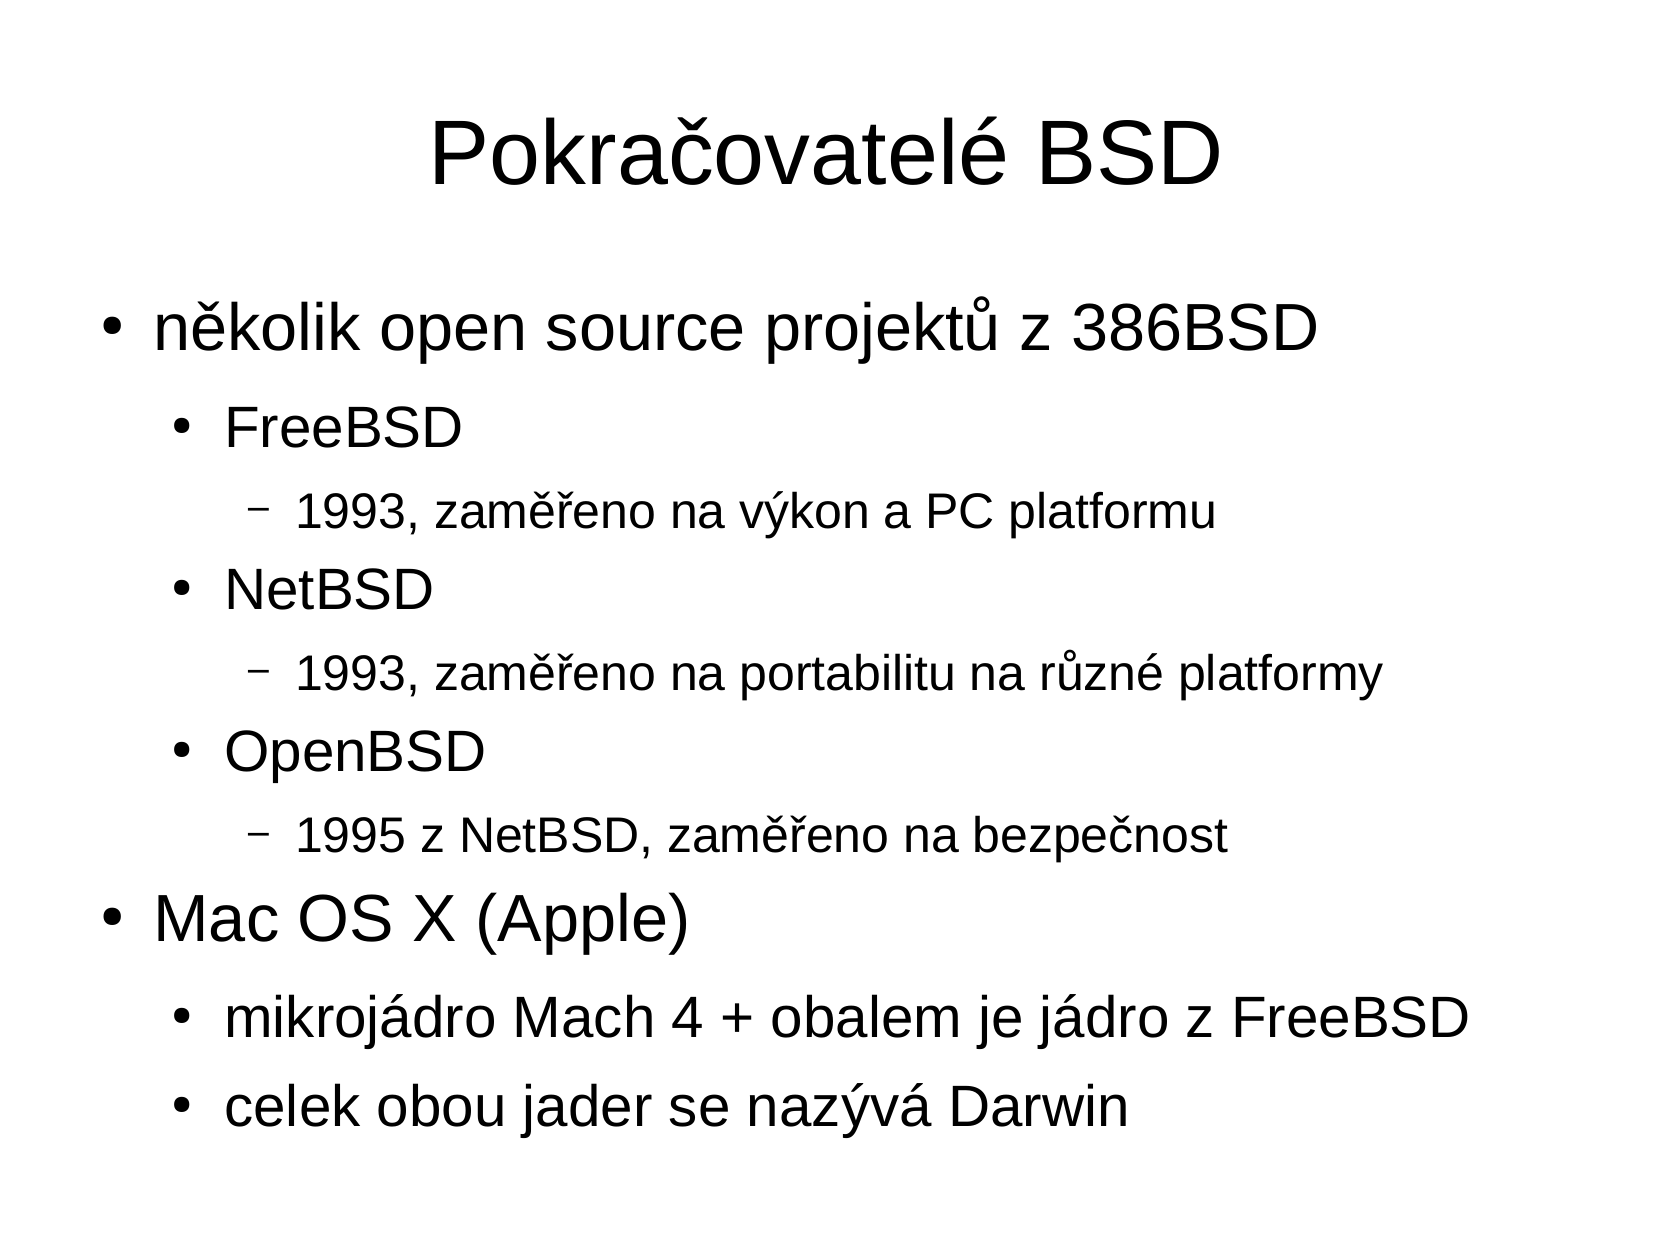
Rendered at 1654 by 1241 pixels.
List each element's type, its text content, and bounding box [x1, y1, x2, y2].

title Pokračovatelé BSD [82, 56, 1571, 250]
list několik open source projektů z 386BSD FreeBSD 1993, zaměřeno na výkon a PC platformu NetBSD 1993, zaměřeno na portabilitu na různé platformy OpenBSD 1995 z NetBSD, zaměřeno na bezpečnost Mac OS X (Apple) mikrojádro Mach 4 + obalem je jádro z FreeBSD celek obou jader se nazývá Darwin [82, 290, 1571, 1139]
